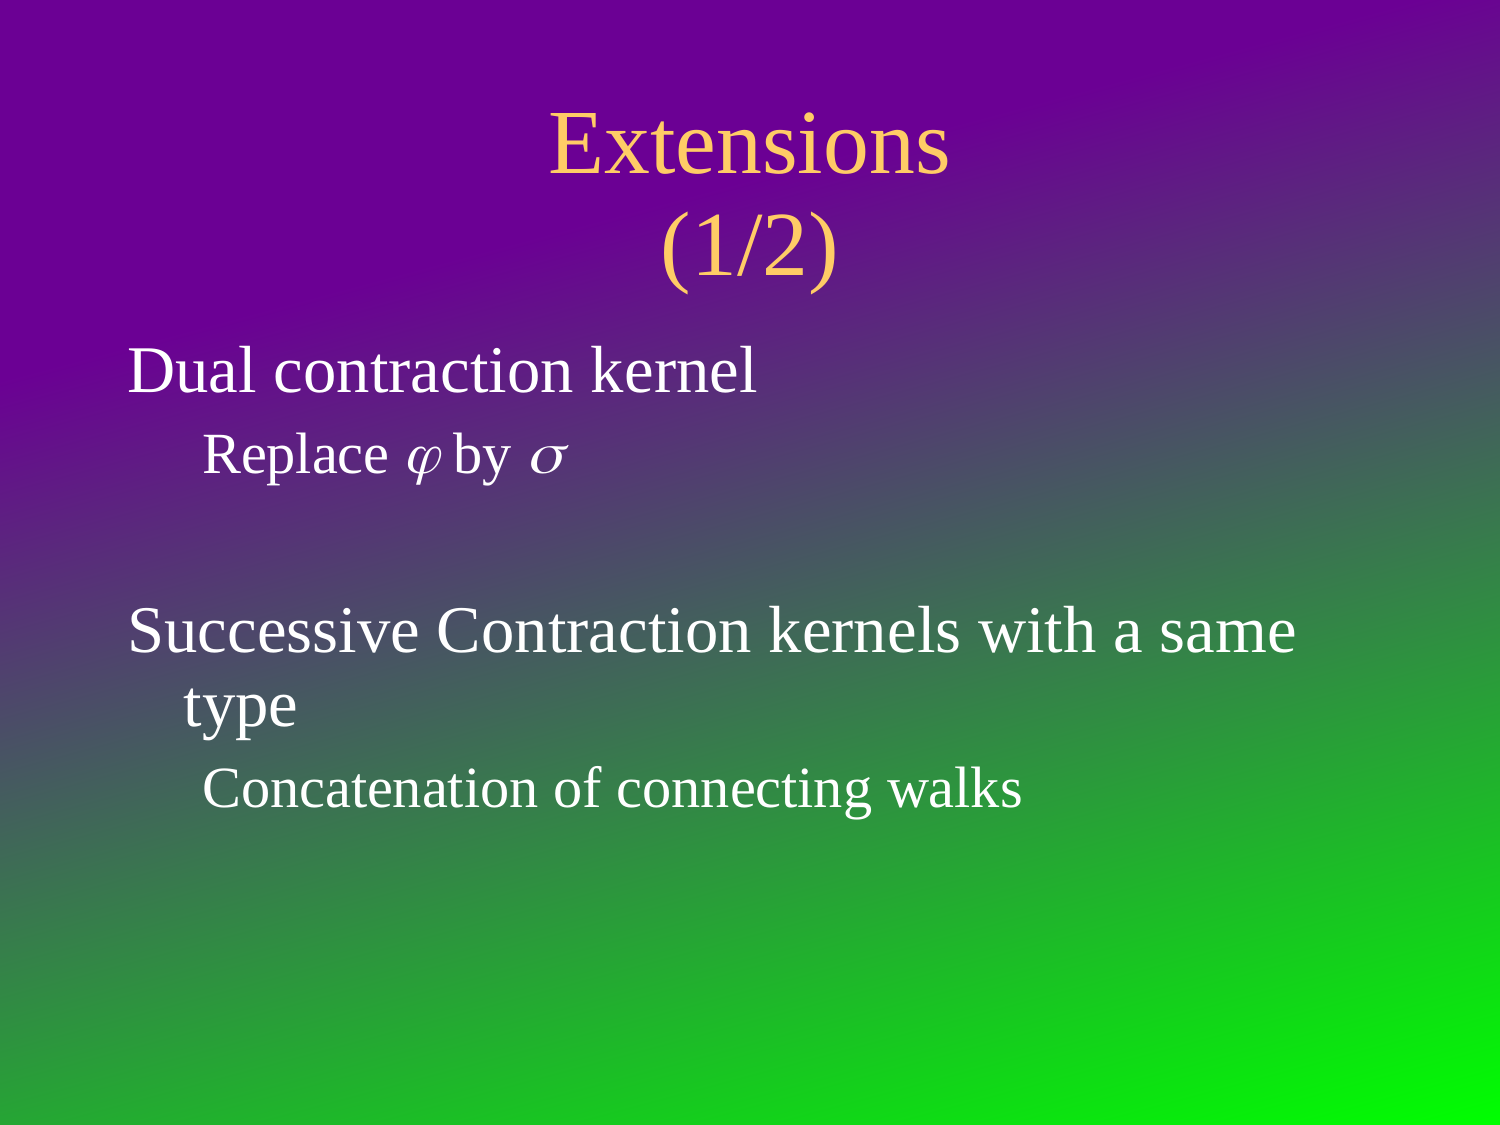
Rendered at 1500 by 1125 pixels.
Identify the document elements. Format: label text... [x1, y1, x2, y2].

title Extensions (1/2) [112, 76, 1388, 312]
list Dual contraction kernel Replace  by  Successive Contraction kernels with a same type Concatenation of connecting walks [112, 324, 1388, 1001]
